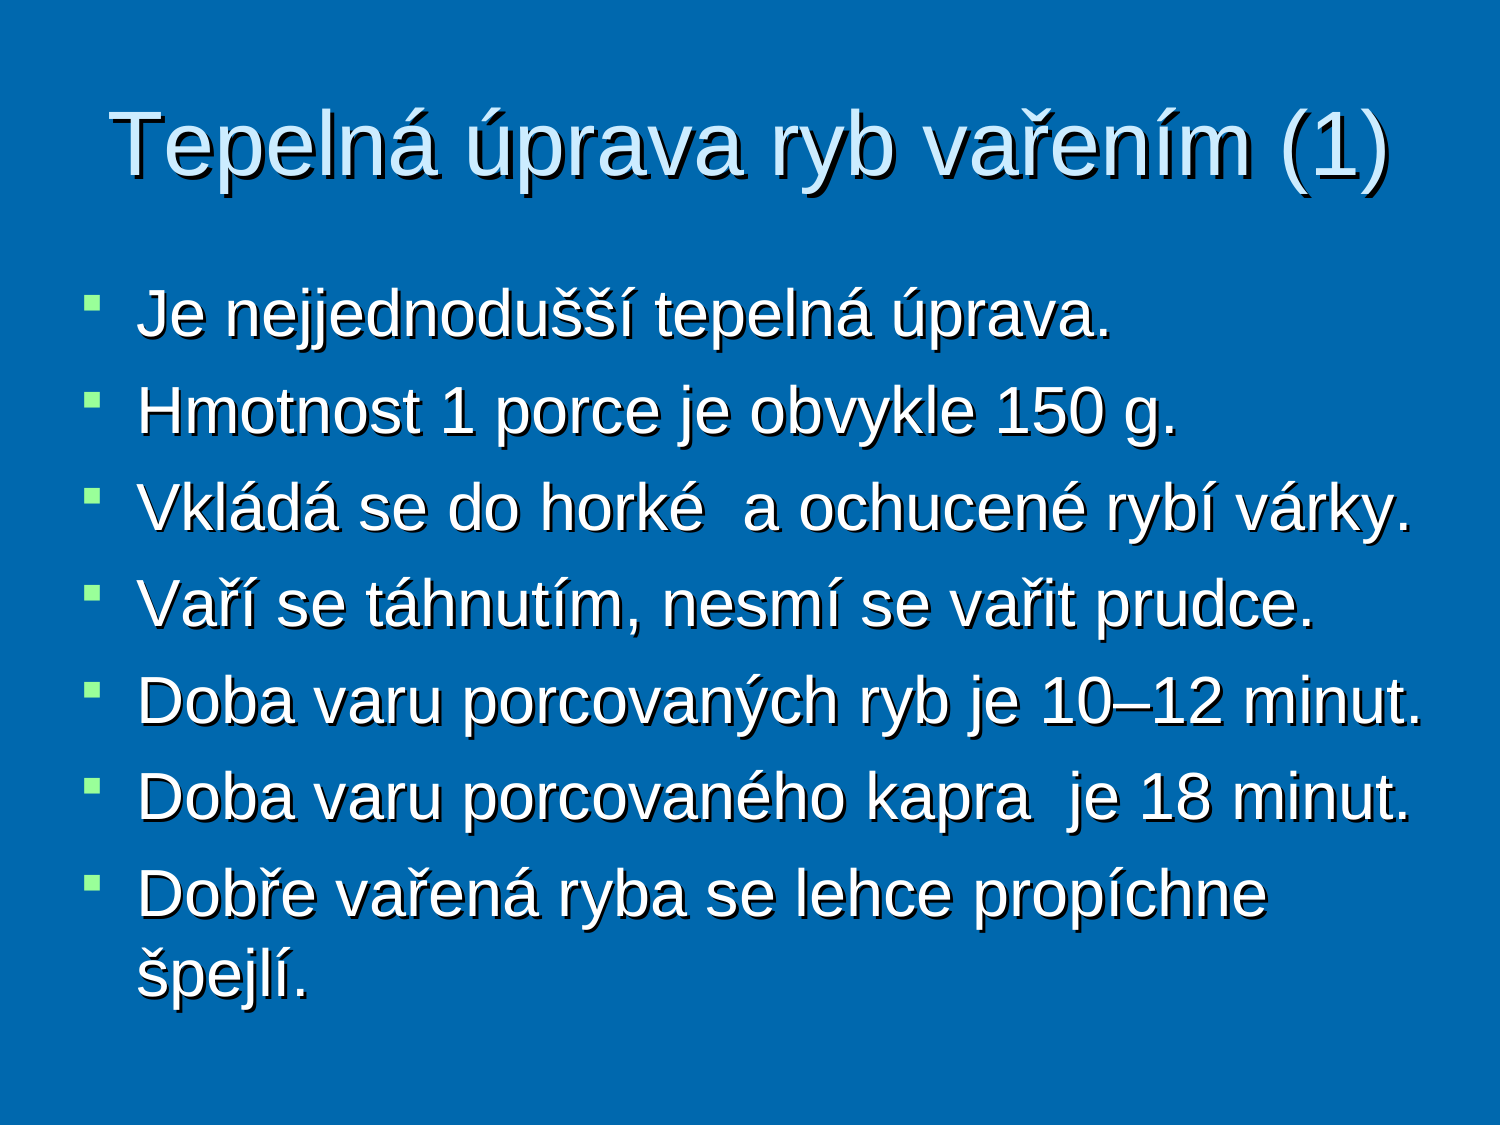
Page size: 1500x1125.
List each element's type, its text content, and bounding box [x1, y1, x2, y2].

title Tepelná úprava ryb vařením (1) [75, 45, 1426, 233]
list Je nejjednodušší tepelná úprava. Hmotnost 1 porce je obvykle 150 g. Vkládá se do horké a ochucené rybí várky. Vaří se táhnutím, nesmí se vařit prudce. Doba varu porcovaných ryb je 10–12 minut. Doba varu porcovaného kapra je 18 minut. Dobře vařená ryba se lehce propíchne špejlí. [64, 262, 1459, 1018]
